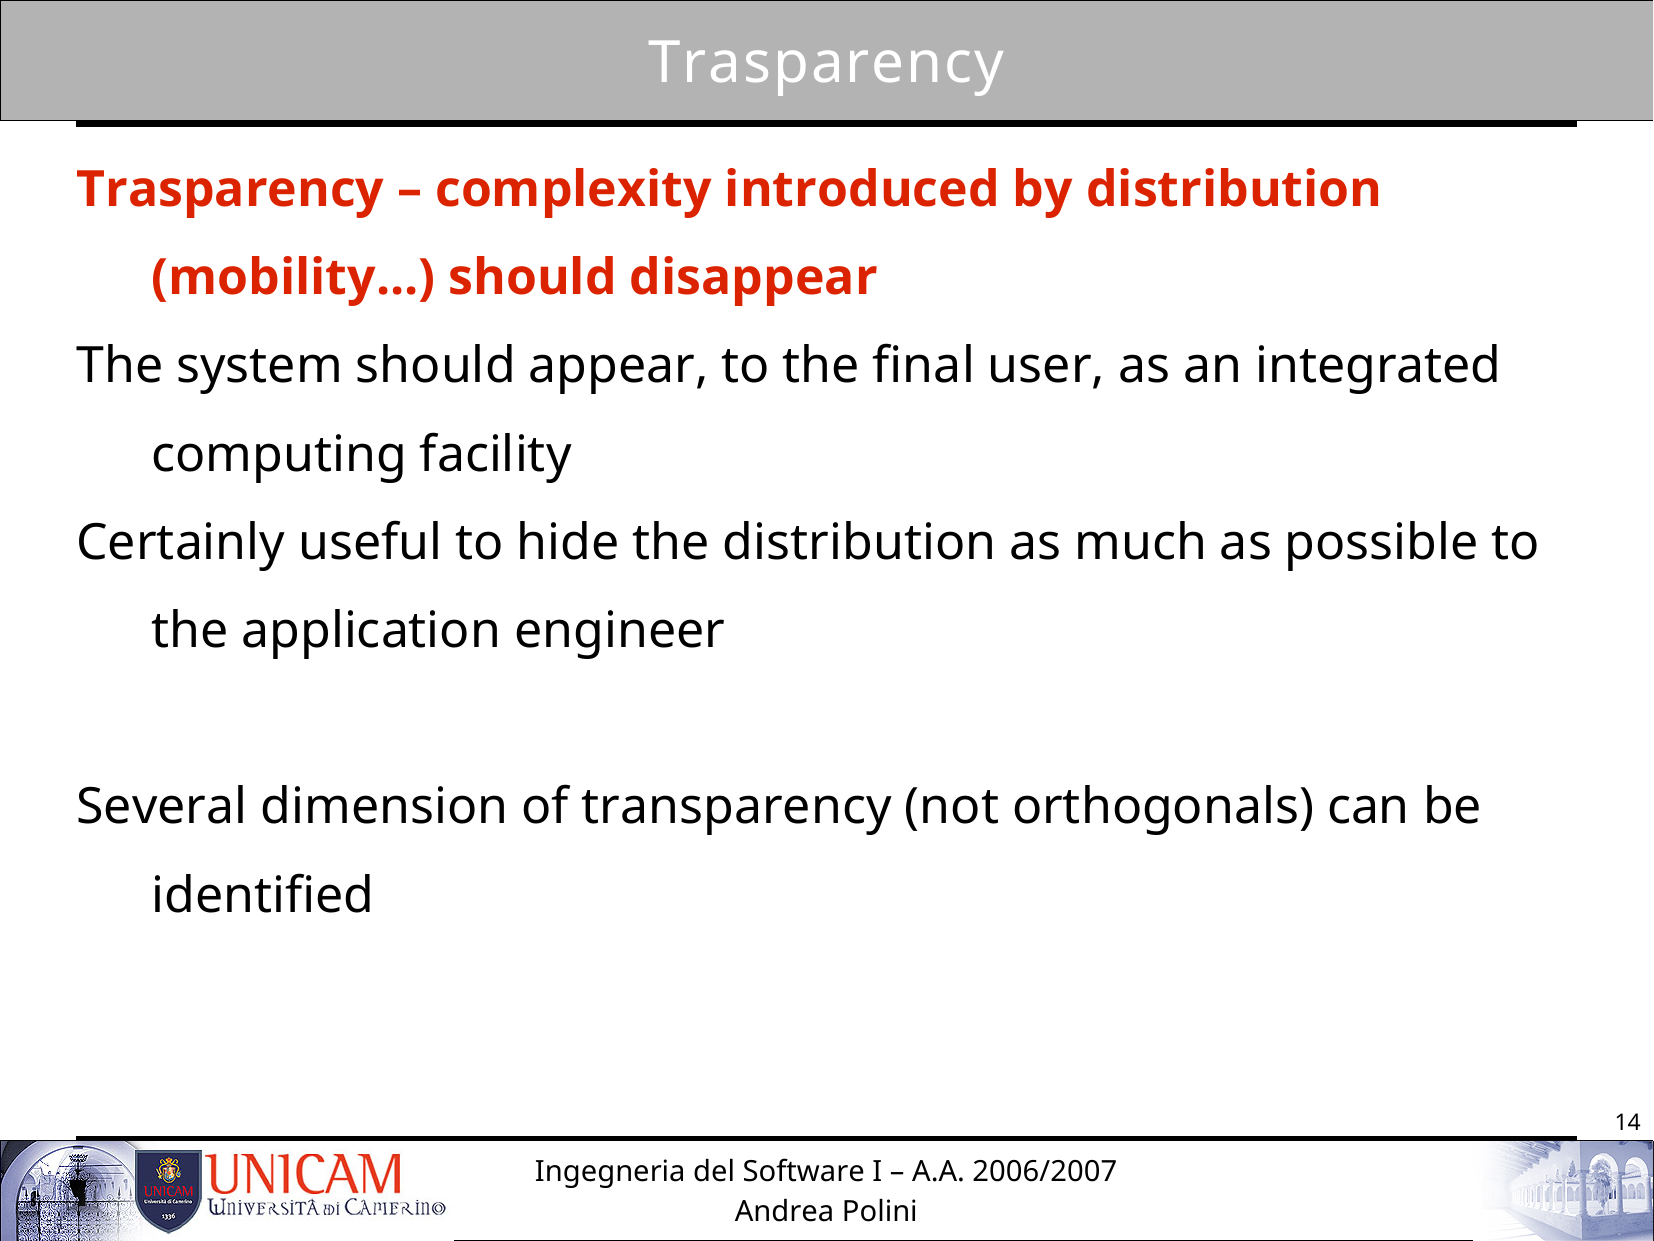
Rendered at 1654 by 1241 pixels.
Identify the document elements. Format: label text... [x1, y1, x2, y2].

picture [0, 1141, 454, 1241]
list Trasparency – complexity introduced by distribution (mobility...) should disappear The system should appear, to the final user, as an integrated computing facility Certainly useful to hide the distribution as much as possible to the application engineer Several dimension of transparency (not orthogonals) can be identified [76, 152, 1577, 876]
title Trasparency [0, 0, 1653, 121]
picture [1473, 1141, 1654, 1241]
